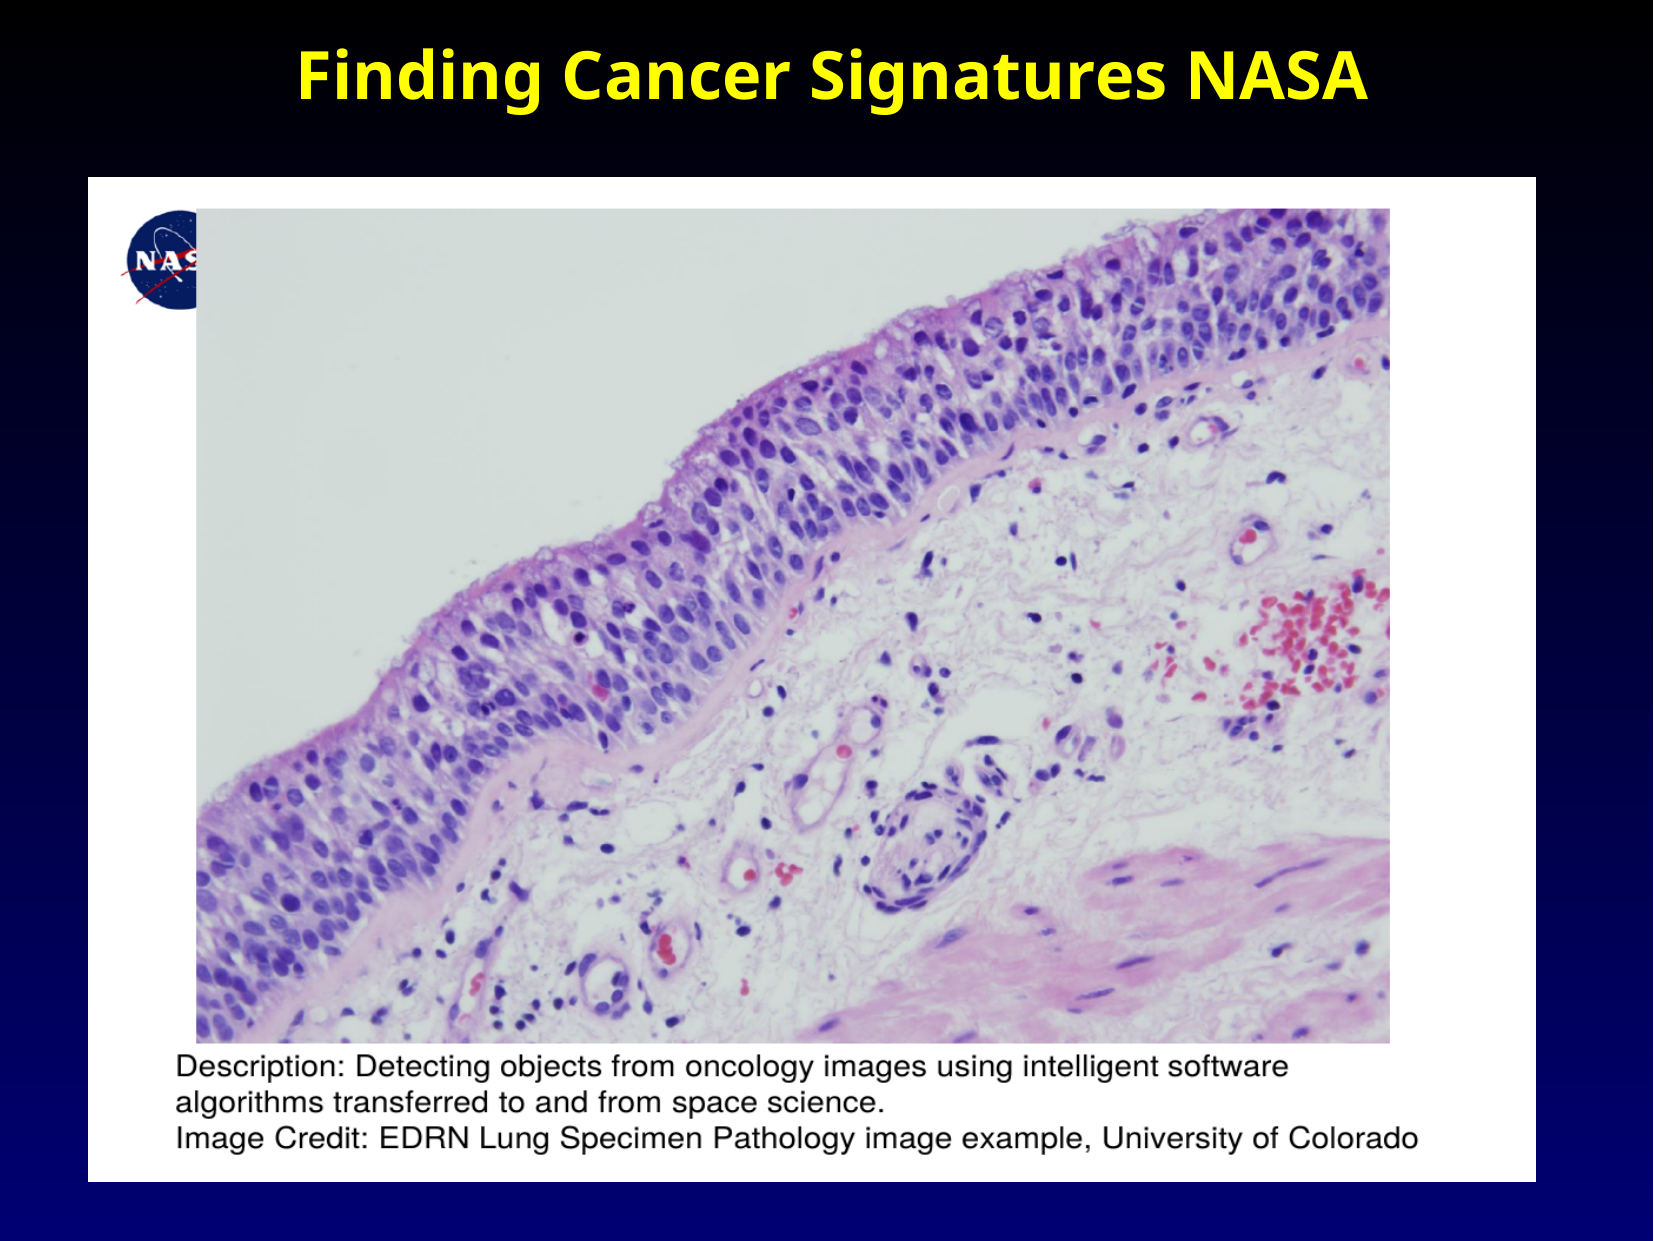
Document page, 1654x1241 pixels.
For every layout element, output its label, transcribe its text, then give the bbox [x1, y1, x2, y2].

title Finding Cancer Signatures NASA [88, 29, 1577, 119]
picture [88, 177, 1536, 1182]
